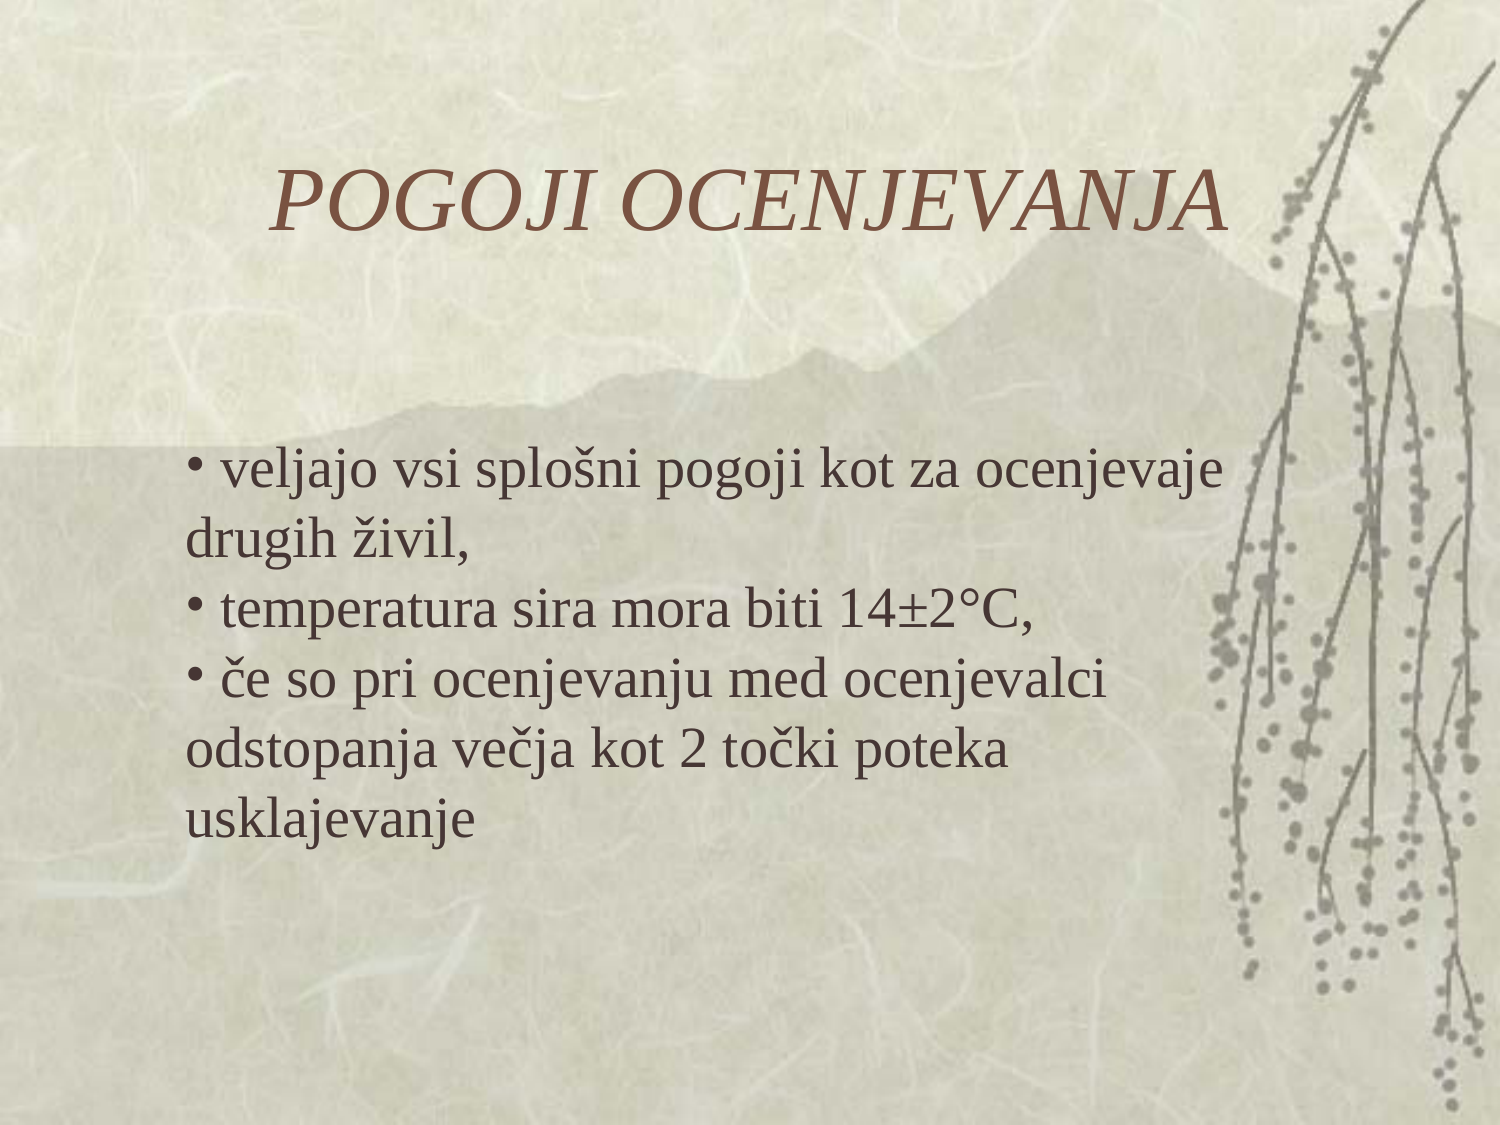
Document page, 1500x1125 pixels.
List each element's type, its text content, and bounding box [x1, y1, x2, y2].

text_box veljajo vsi splošni pogoji kot za ocenjevaje drugih živil, temperatura sira mora biti 14±2°C, če so pri ocenjevanju med ocenjevalci odstopanja večja kot 2 točki poteka usklajevanje [170, 421, 1330, 858]
picture [0, 0, 1500, 1125]
title POGOJI OCENJEVANJA [112, 99, 1388, 288]
